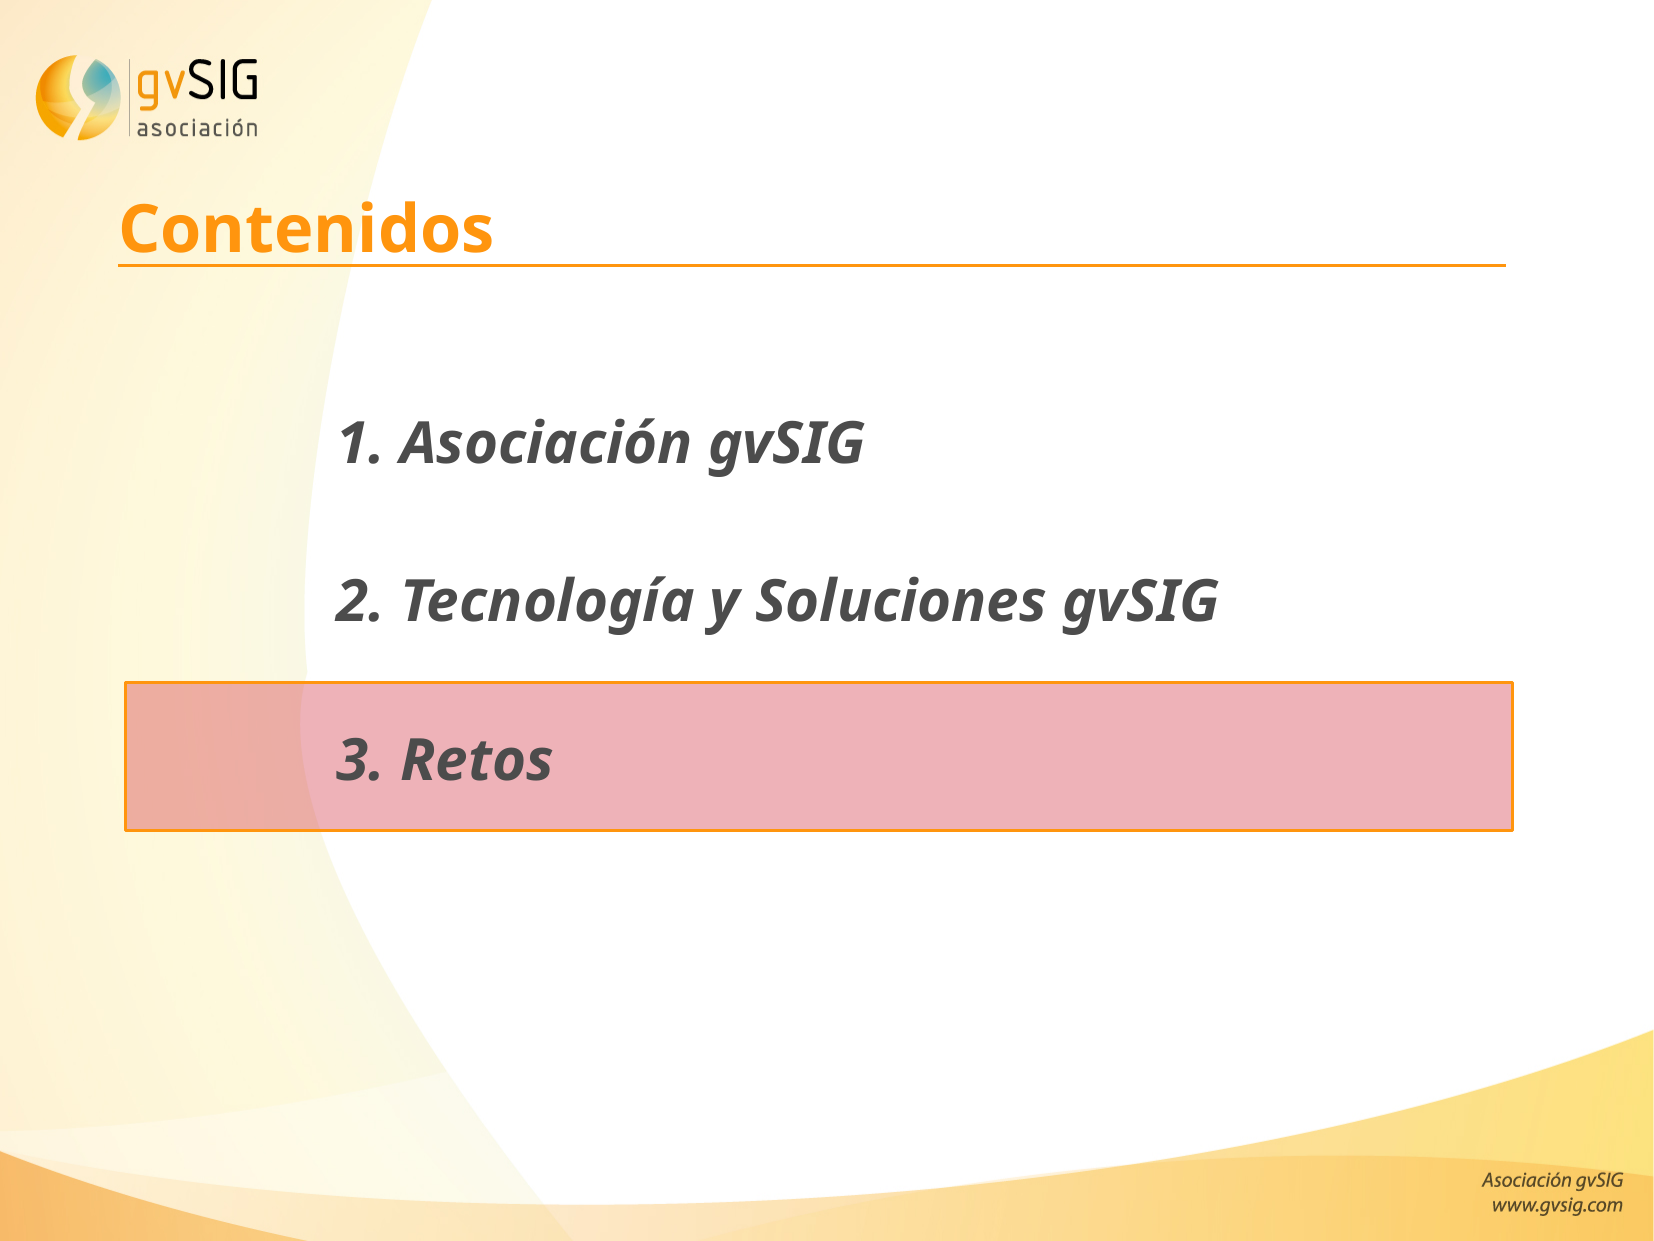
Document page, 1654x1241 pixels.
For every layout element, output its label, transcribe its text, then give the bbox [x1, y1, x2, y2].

picture [0, 0, 1654, 1241]
title Contenidos [118, 177, 1607, 276]
title 1. Asociación gvSIG 2. Tecnología y Soluciones gvSIG 3. Retos [336, 355, 1477, 1161]
text_box [125, 682, 336, 831]
text_box [1477, 682, 1513, 831]
